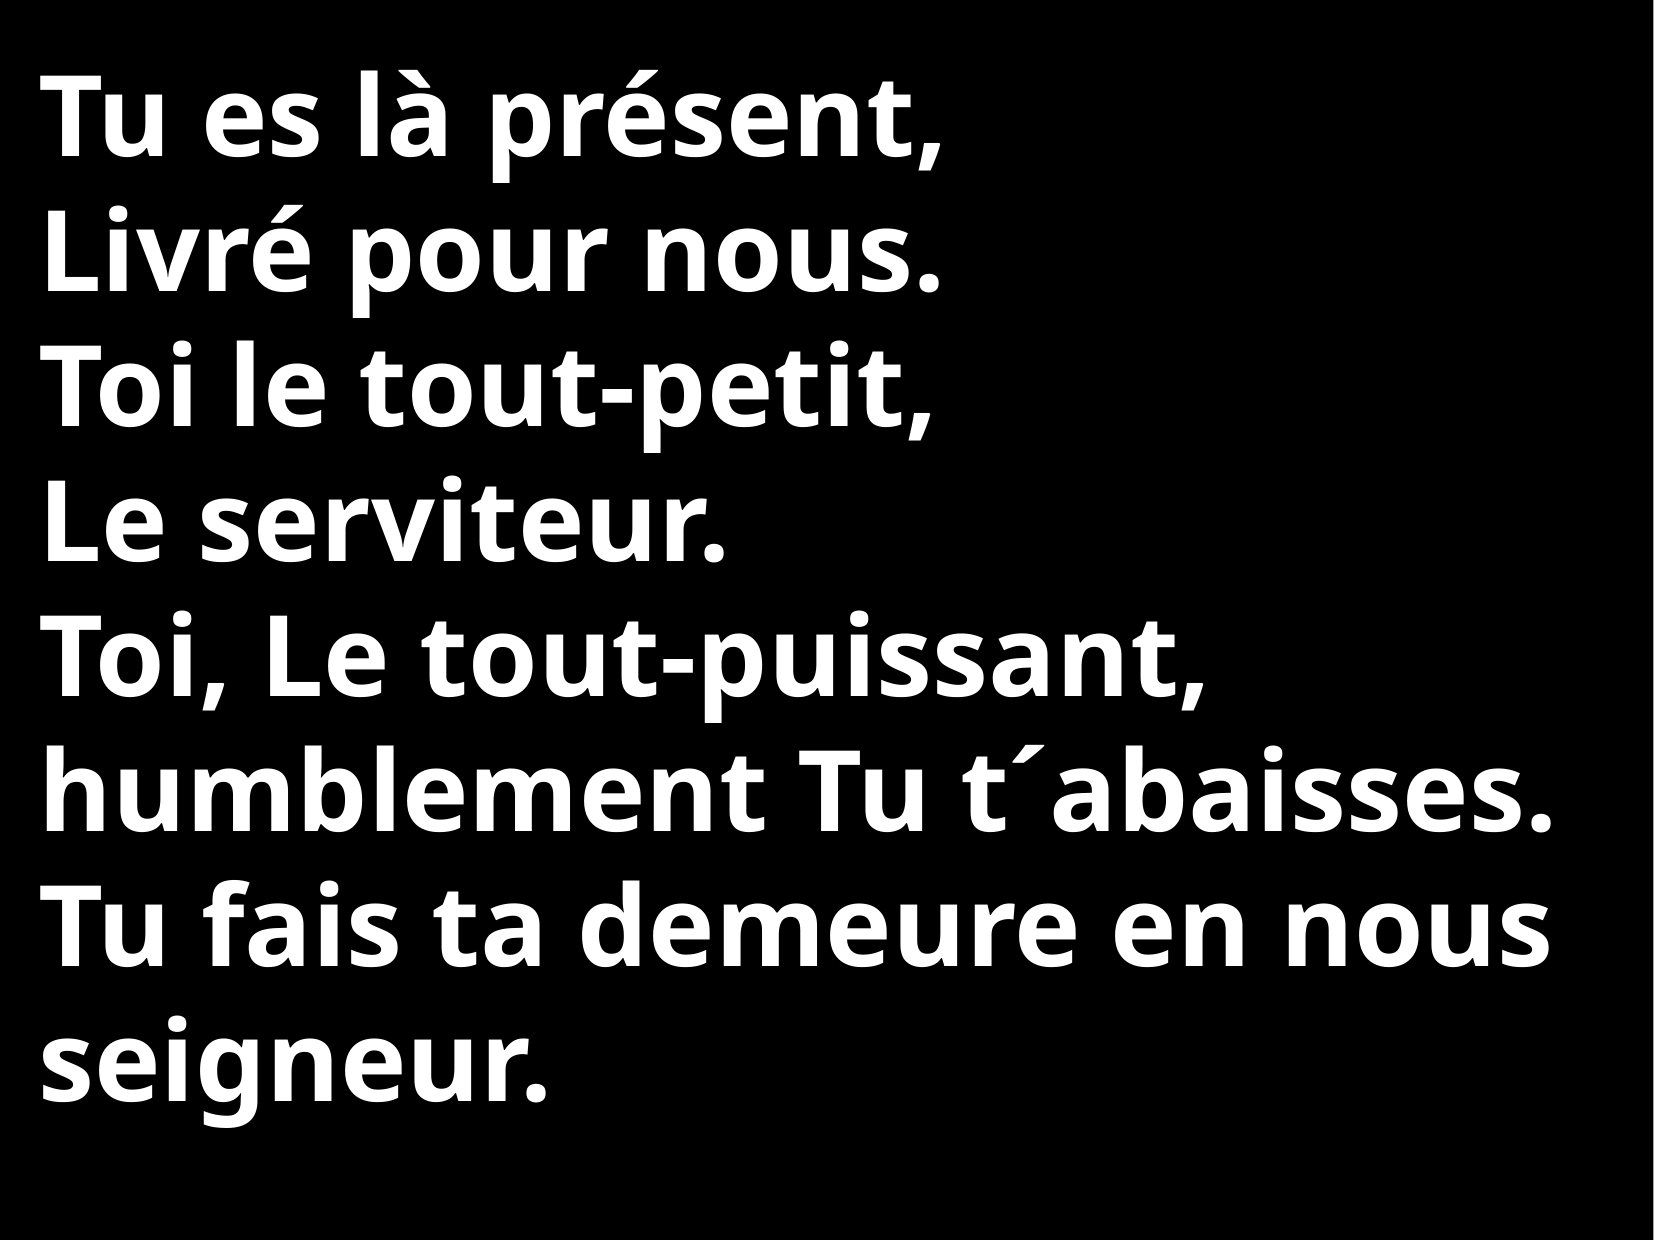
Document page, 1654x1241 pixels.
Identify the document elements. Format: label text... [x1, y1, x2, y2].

list Tu es là présent, Livré pour nous. Toi le tout-petit, Le serviteur. Toi, Le tout-puissant, humblement Tu t´abaisses. Tu fais ta demeure en nous seigneur. [23, 36, 1654, 1215]
